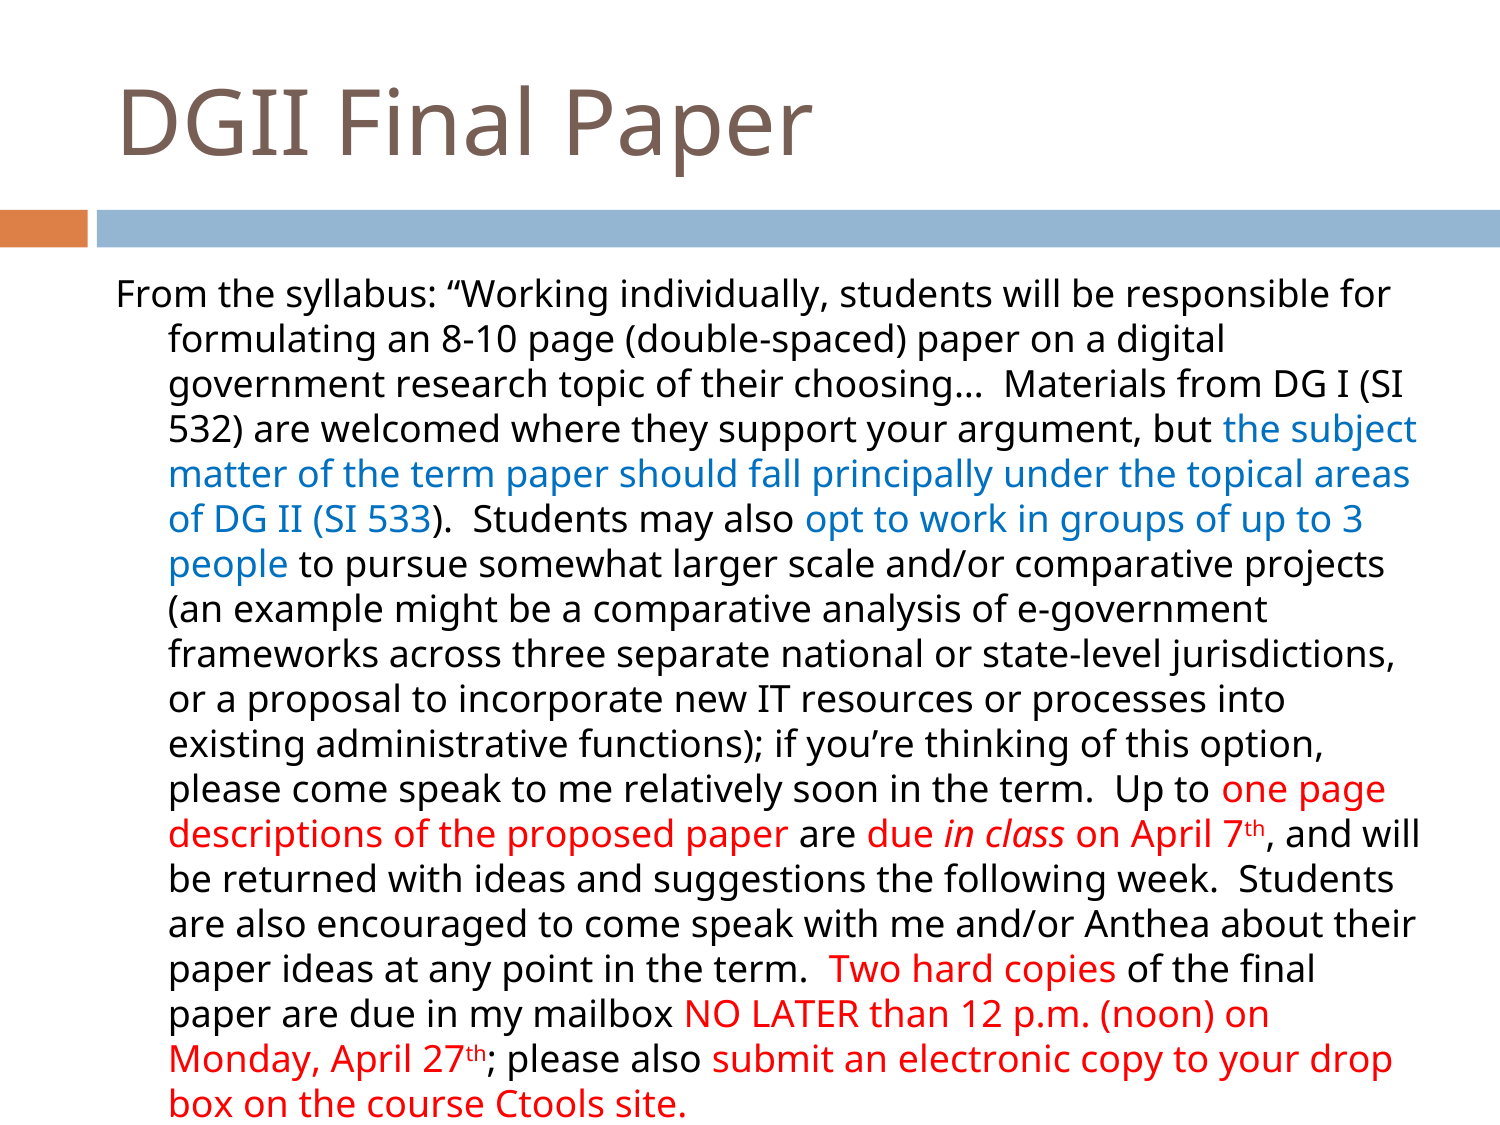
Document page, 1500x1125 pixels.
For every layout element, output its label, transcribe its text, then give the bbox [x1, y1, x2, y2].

title DGII Final Paper [100, 37, 1438, 201]
list From the syllabus: “Working individually, students will be responsible for formulating an 8-10 page (double-spaced) paper on a digital government research topic of their choosing… Materials from DG I (SI 532) are welcomed where they support your argument, but the subject matter of the term paper should fall principally under the topical areas of DG II (SI 533). Students may also opt to work in groups of up to 3 people to pursue somewhat larger scale and/or comparative projects (an example might be a comparative analysis of e-government frameworks across three separate national or state-level jurisdictions, or a proposal to incorporate new IT resources or processes into existing administrative functions); if you’re thinking of this option, please come speak to me relatively soon in the term. Up to one page descriptions of the proposed paper are due in class on April 7th, and will be returned with ideas and suggestions the following week. Students are also encouraged to come speak with me and/or Anthea about their paper ideas at any point in the term. Two hard copies of the final paper are due in my mailbox NO LATER than 12 p.m. (noon) on Monday, April 27th; please also submit an electronic copy to your drop box on the course Ctools site. [100, 262, 1438, 1058]
